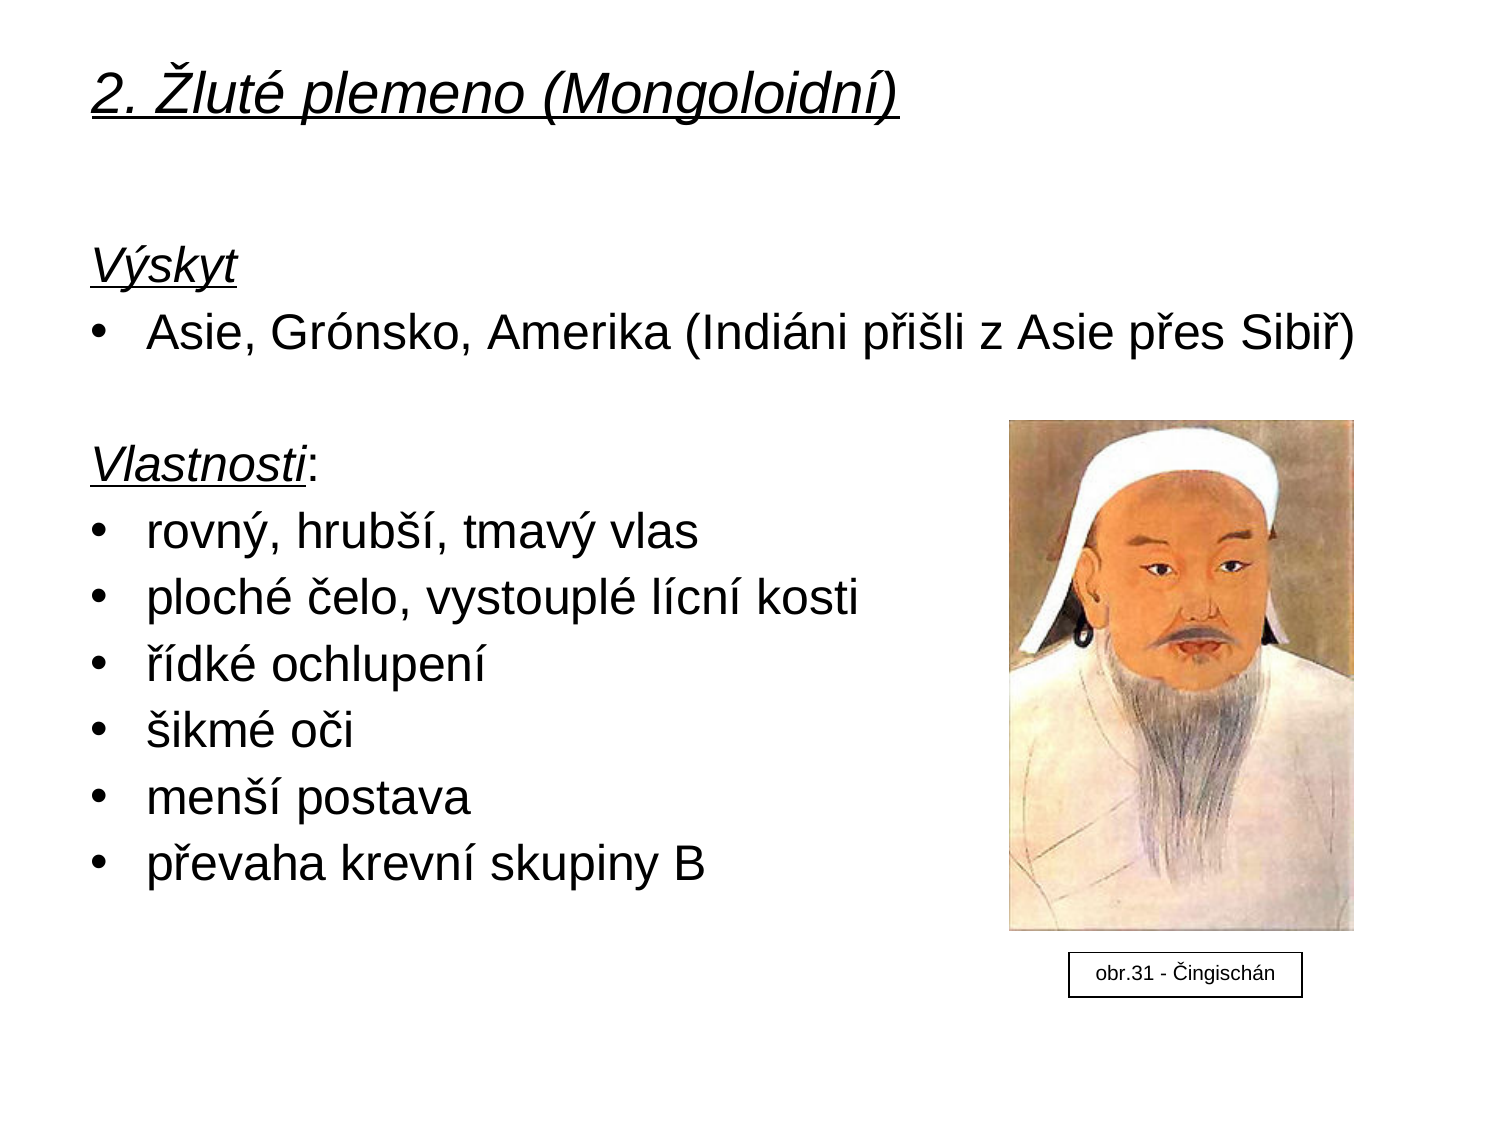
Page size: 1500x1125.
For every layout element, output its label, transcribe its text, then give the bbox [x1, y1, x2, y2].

picture [1009, 420, 1354, 931]
list Výskyt Asie, Grónsko, Amerika (Indiáni přišli z Asie přes Sibiř) Vlastnosti: rovný, hrubší, tmavý vlas ploché čelo, vystouplé lícní kosti řídké ochlupení šikmé oči menší postava převaha krevní skupiny B [75, 231, 1426, 1006]
title 2. Žluté plemeno (Mongoloidní) [76, 30, 1427, 219]
text_box obr.31 - Čingischán [1069, 952, 1302, 997]
